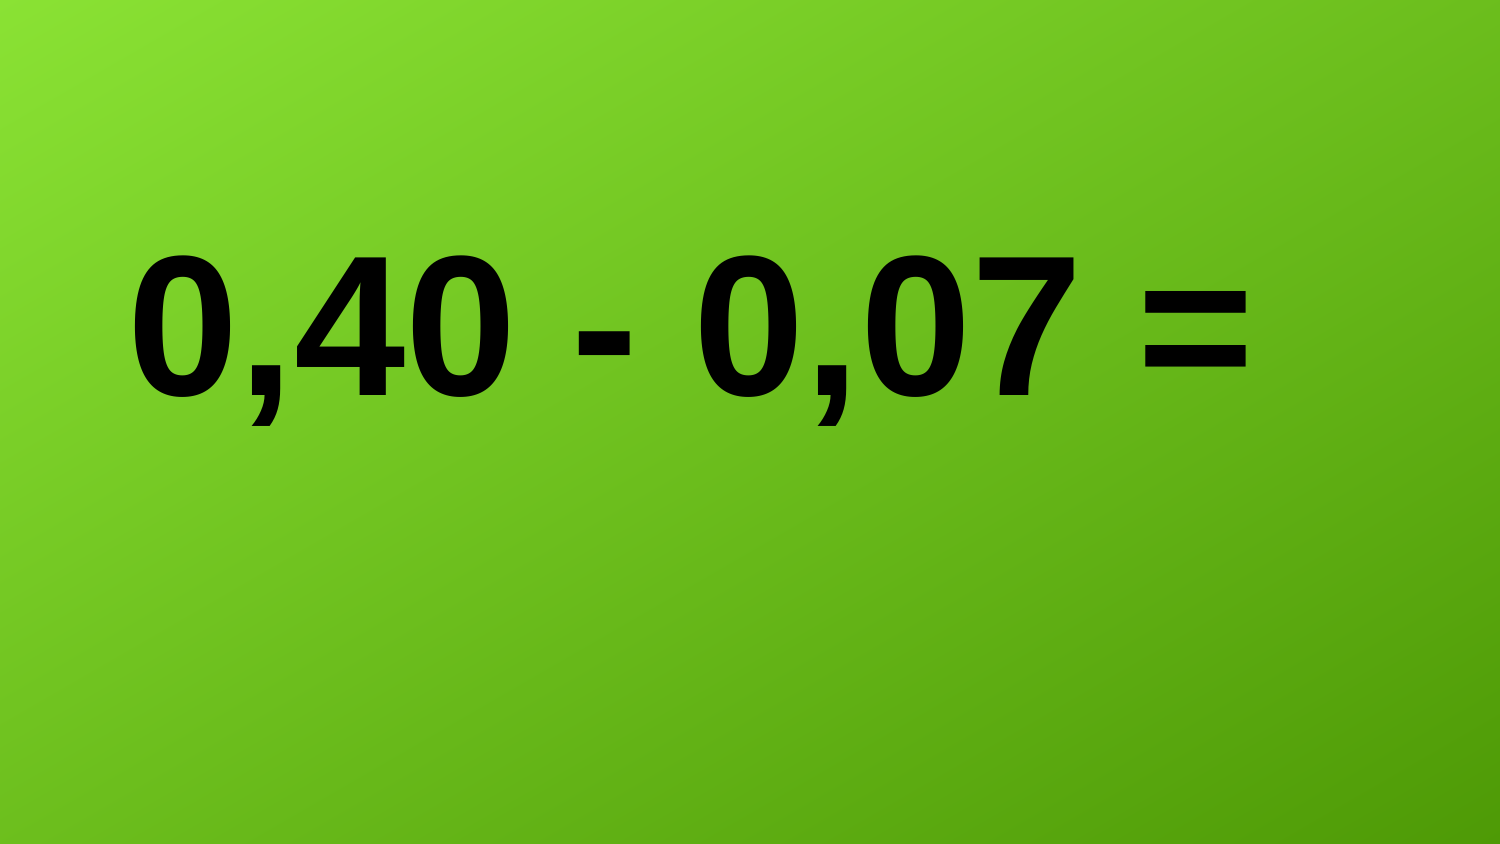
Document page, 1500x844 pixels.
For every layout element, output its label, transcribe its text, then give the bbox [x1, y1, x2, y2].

title 0,40 - 0,07 = [112, 259, 1388, 450]
